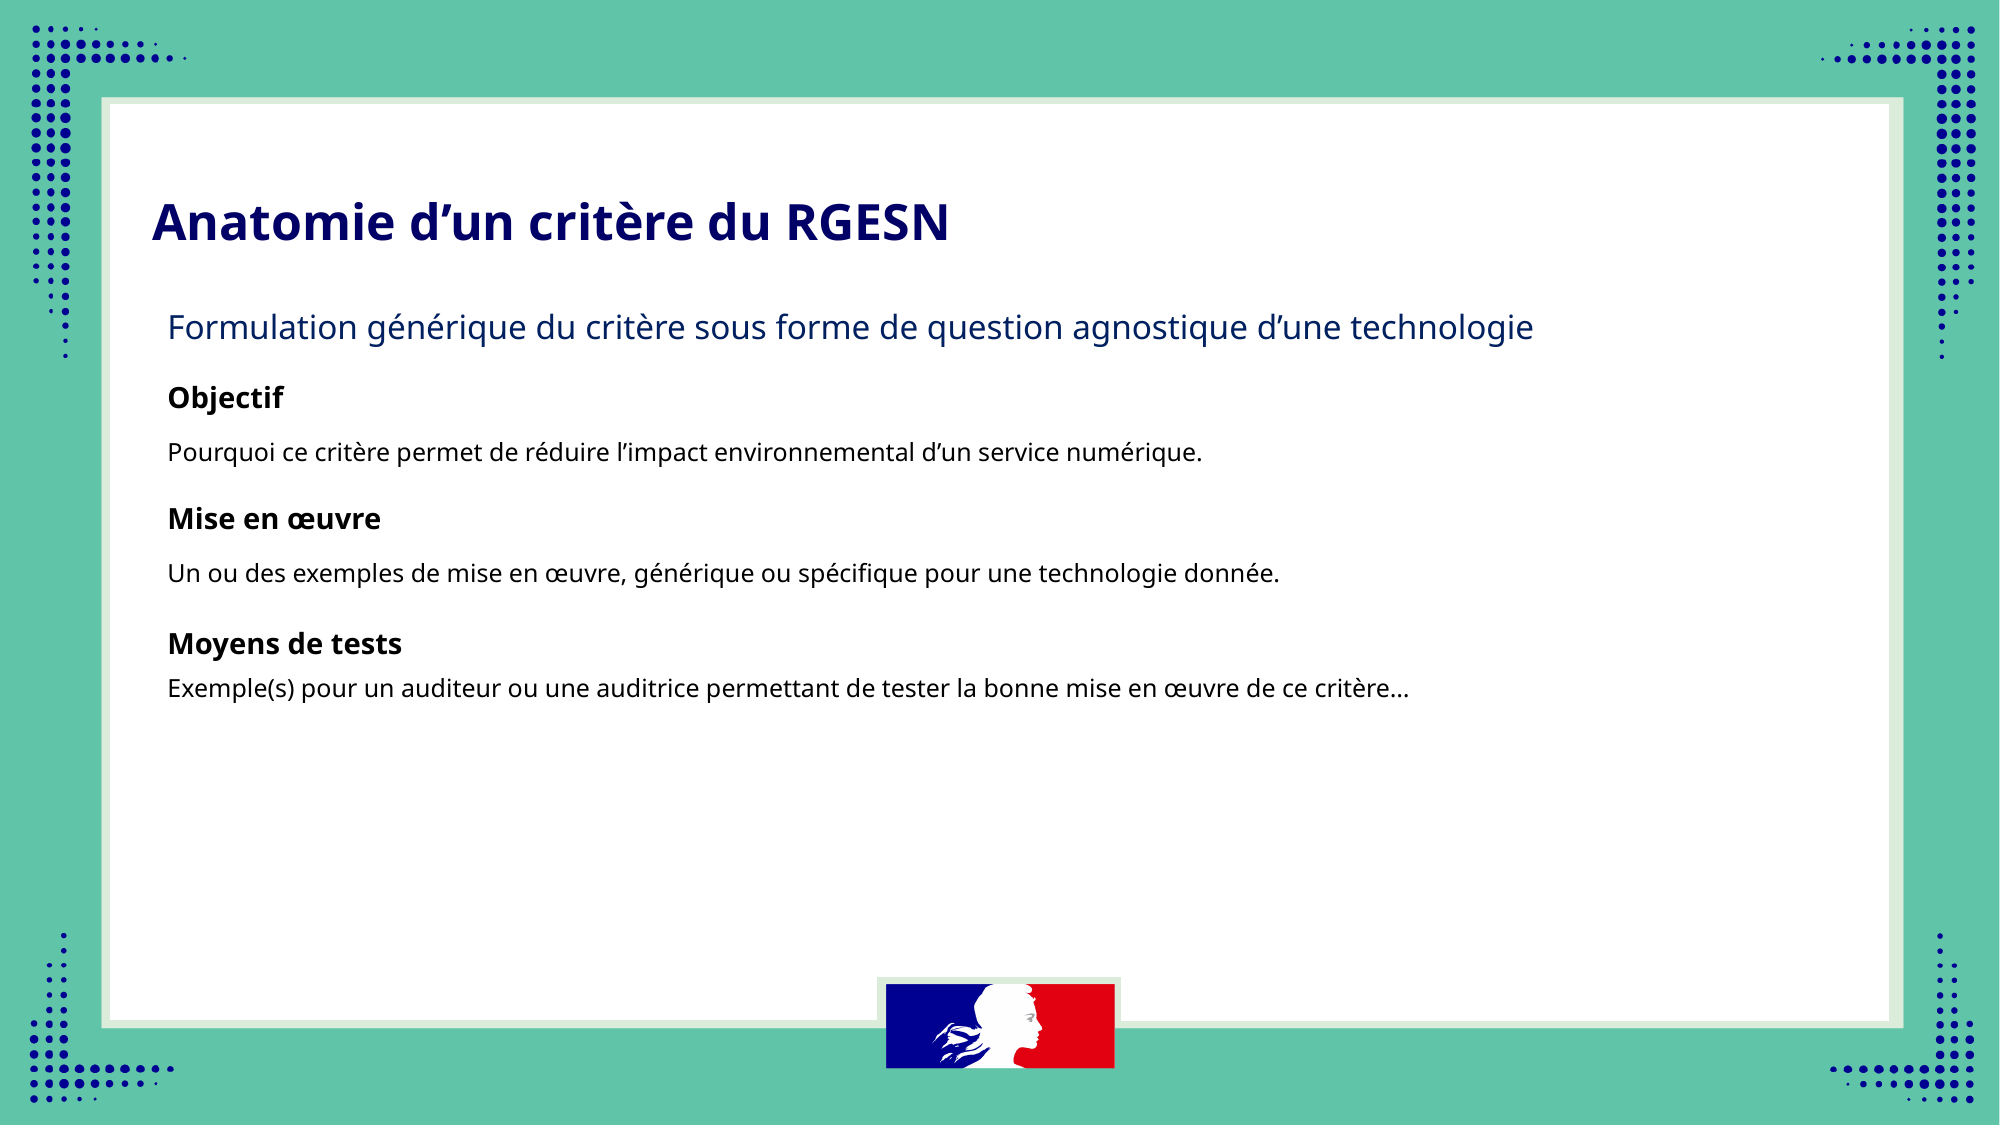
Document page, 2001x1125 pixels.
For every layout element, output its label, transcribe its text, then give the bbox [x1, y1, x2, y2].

text_box Formulation générique du critère sous forme de question agnostique d’une technologie Objectif Pourquoi ce critère permet de réduire l’impact environnemental d’un service numérique. Mise en œuvre Un ou des exemples de mise en œuvre, générique ou spécifique pour une technologie donnée. Moyens de tests Exemple(s) pour un auditeur ou une auditrice permettant de tester la bonne mise en œuvre de ce critère… [137, 298, 1796, 819]
picture [0, 0, 2000, 1125]
title Anatomie d’un critère du RGESN [137, 150, 1195, 298]
